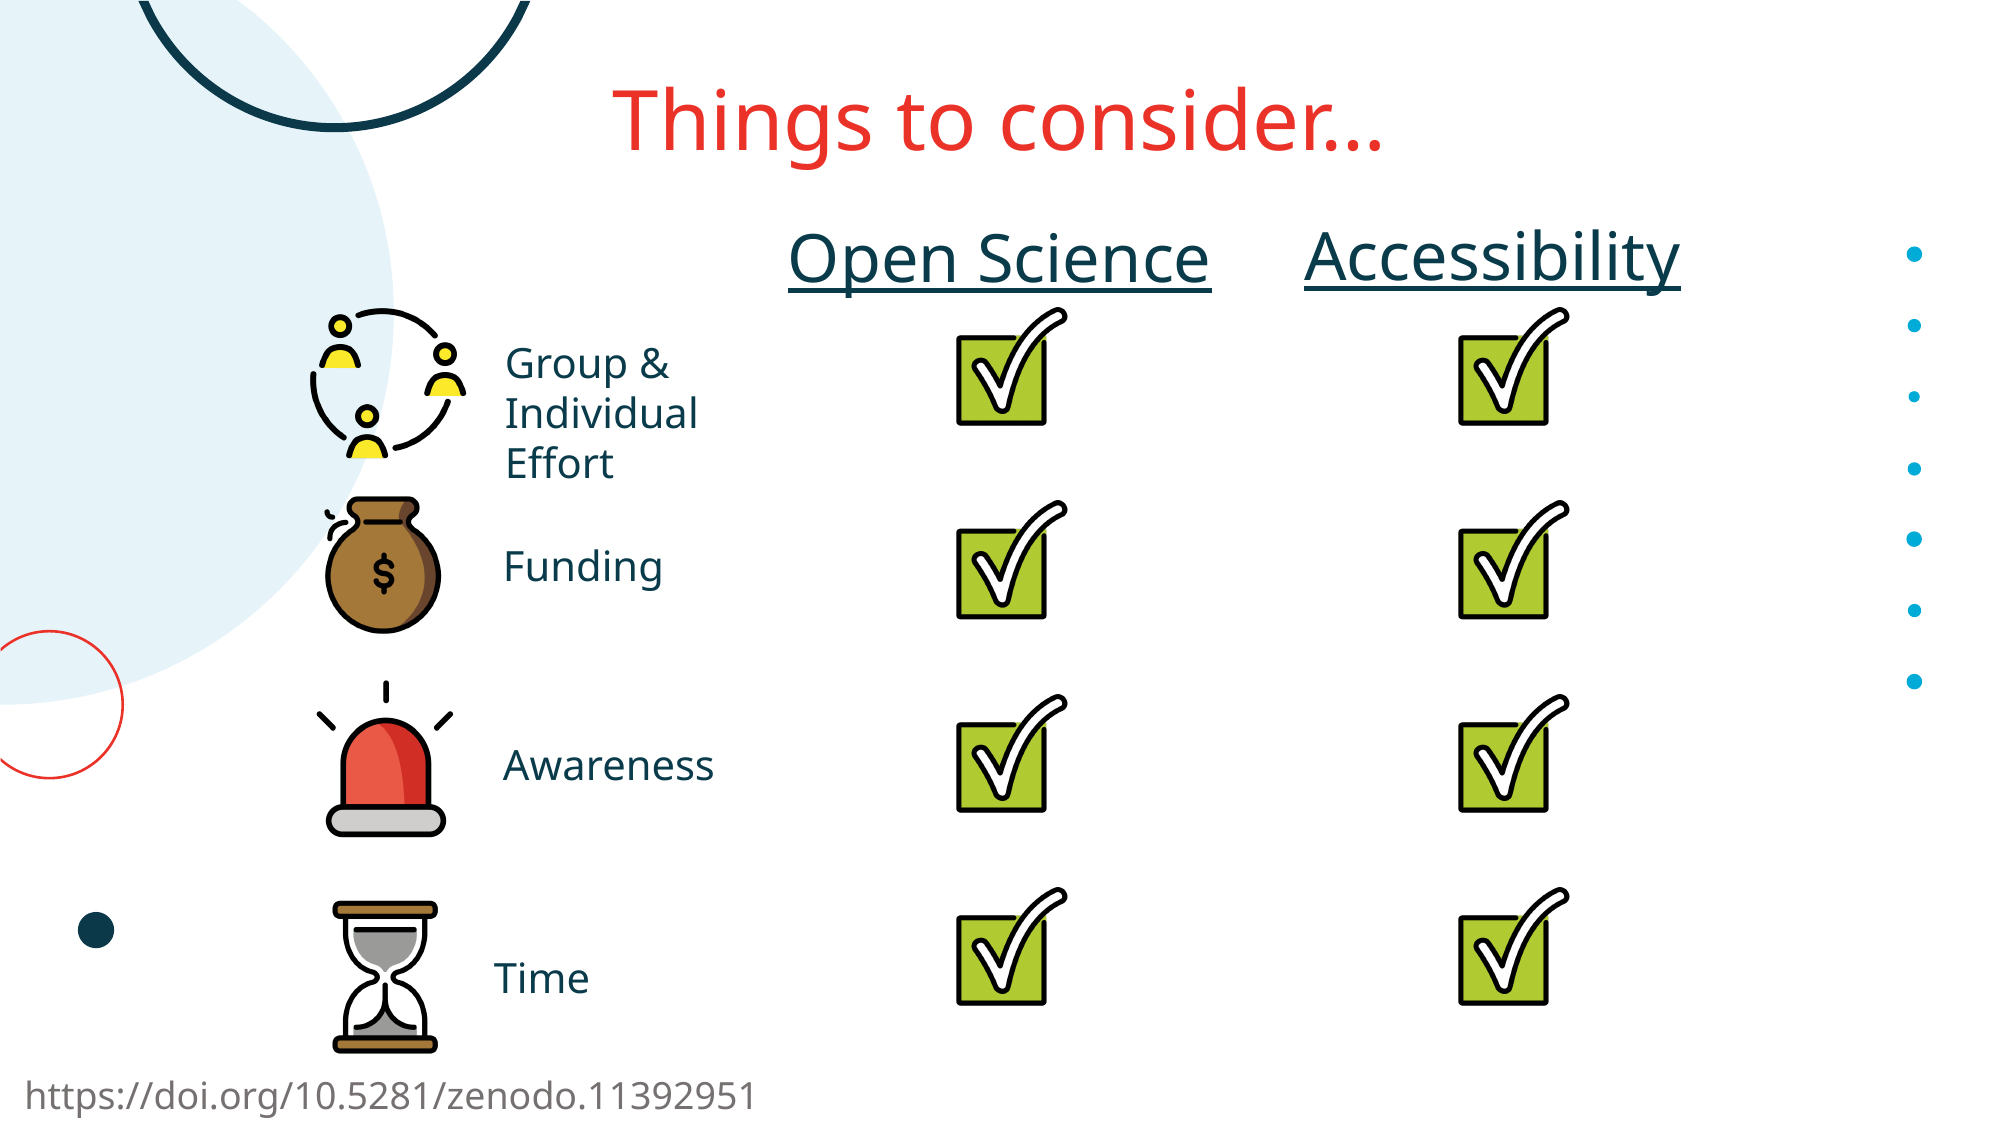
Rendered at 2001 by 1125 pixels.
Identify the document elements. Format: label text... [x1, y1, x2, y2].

picture [907, 284, 1093, 470]
picture [1409, 864, 1595, 1050]
text_box Accessibility [1279, 206, 1706, 303]
text_box Open Science [748, 208, 1252, 305]
text_box Time [478, 944, 795, 1010]
picture [1409, 284, 1595, 470]
picture [1409, 671, 1595, 857]
text_box Awareness [487, 730, 795, 797]
text_box https://doi.org/10.5281/zenodo.11392951 [9, 1064, 908, 1125]
text_box Funding [487, 532, 795, 598]
picture [907, 671, 1093, 857]
picture [907, 477, 1093, 664]
picture [907, 864, 1093, 1050]
title Things to consider… [353, 14, 1647, 233]
picture [277, 275, 493, 867]
picture [1409, 477, 1595, 664]
text_box Group & Individual Effort [489, 328, 835, 446]
picture [290, 882, 480, 1064]
